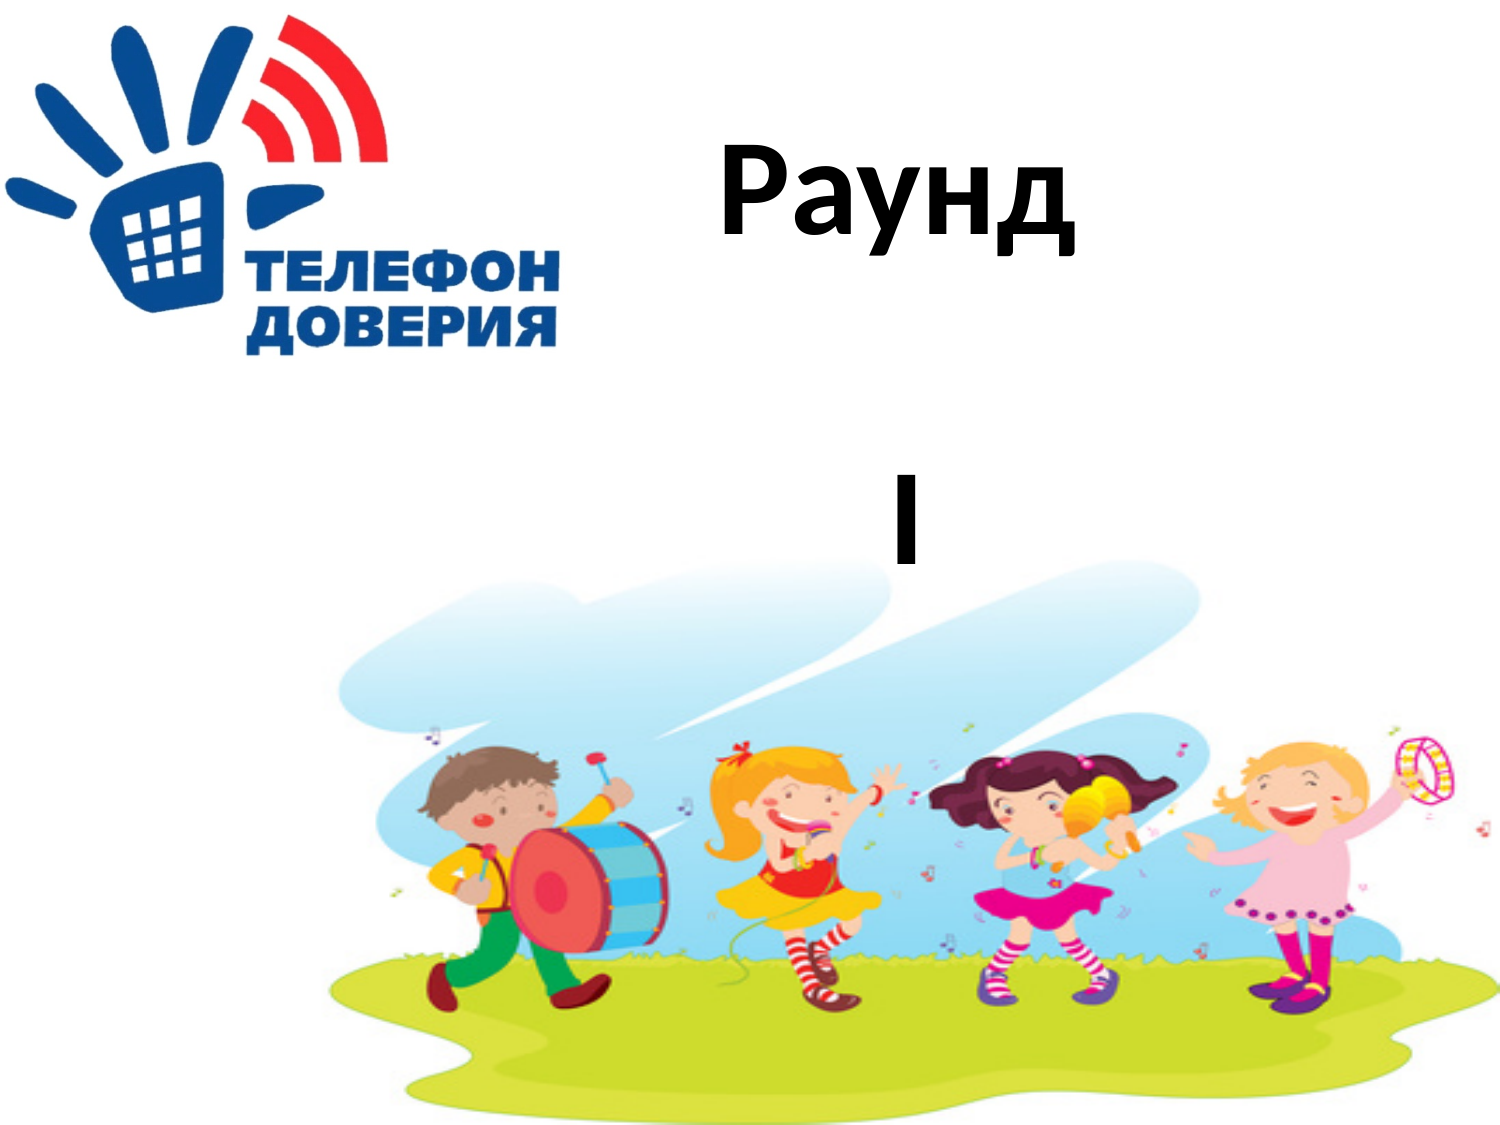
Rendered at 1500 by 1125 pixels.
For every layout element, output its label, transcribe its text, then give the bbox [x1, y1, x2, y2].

text_box Раунд I [64, 90, 1500, 600]
picture [301, 600, 1500, 1125]
picture [0, 0, 591, 359]
